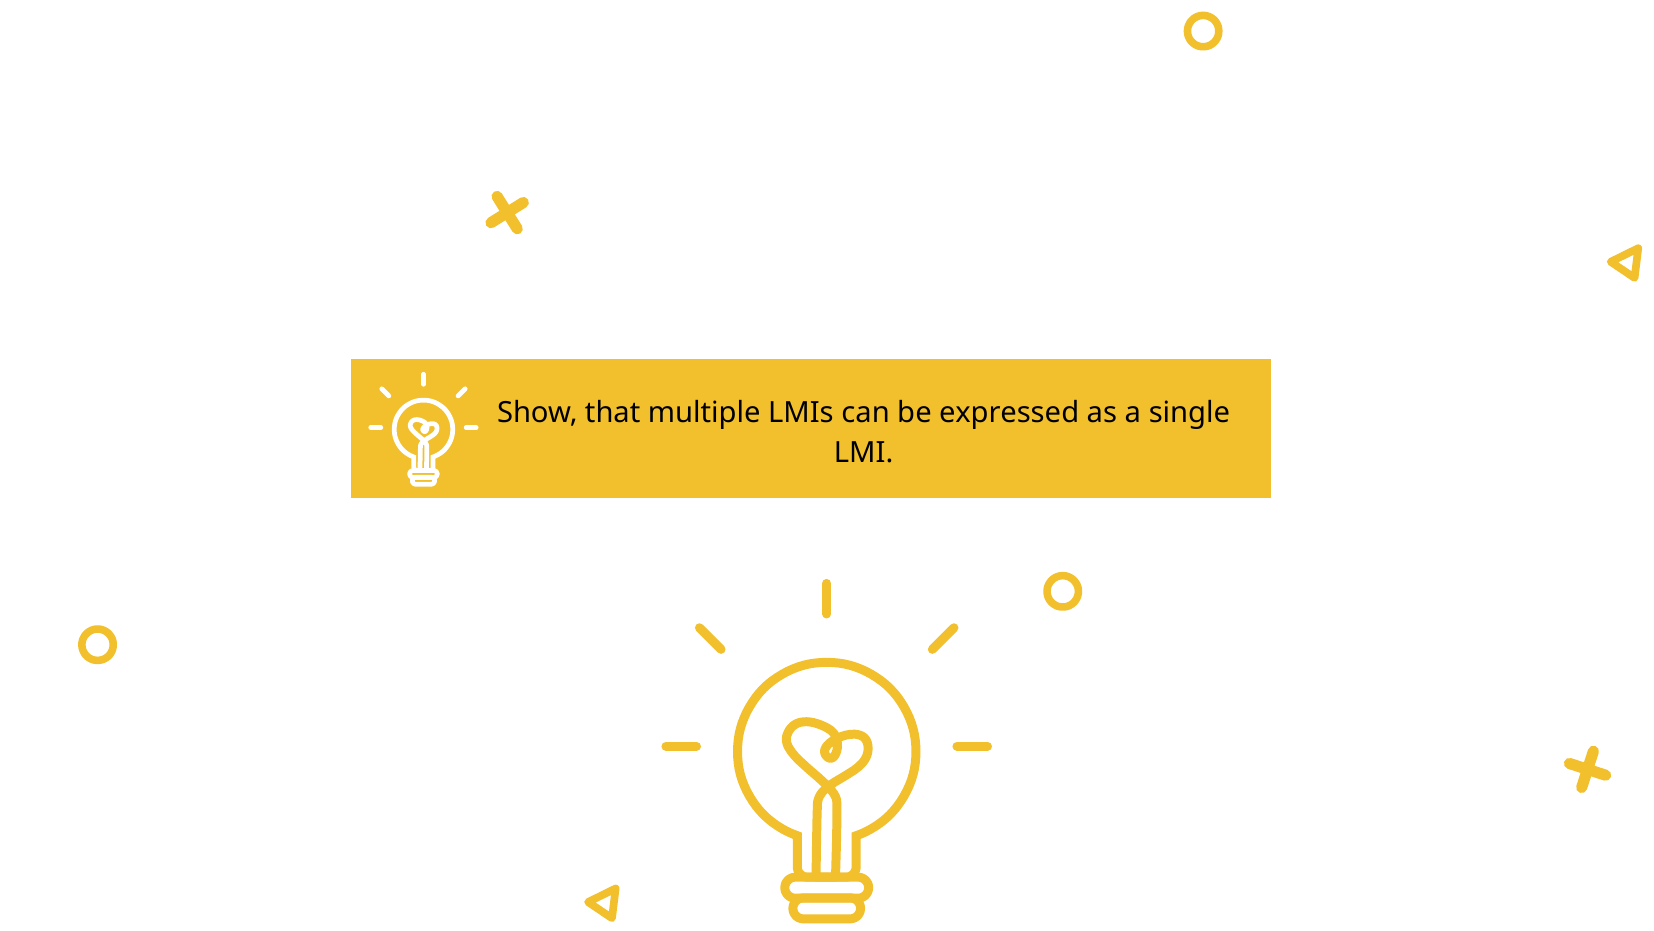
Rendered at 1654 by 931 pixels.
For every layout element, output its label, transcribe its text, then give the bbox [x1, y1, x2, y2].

text_box Show, that multiple LMIs can be expressed as a single LMI. [487, 339, 1241, 523]
